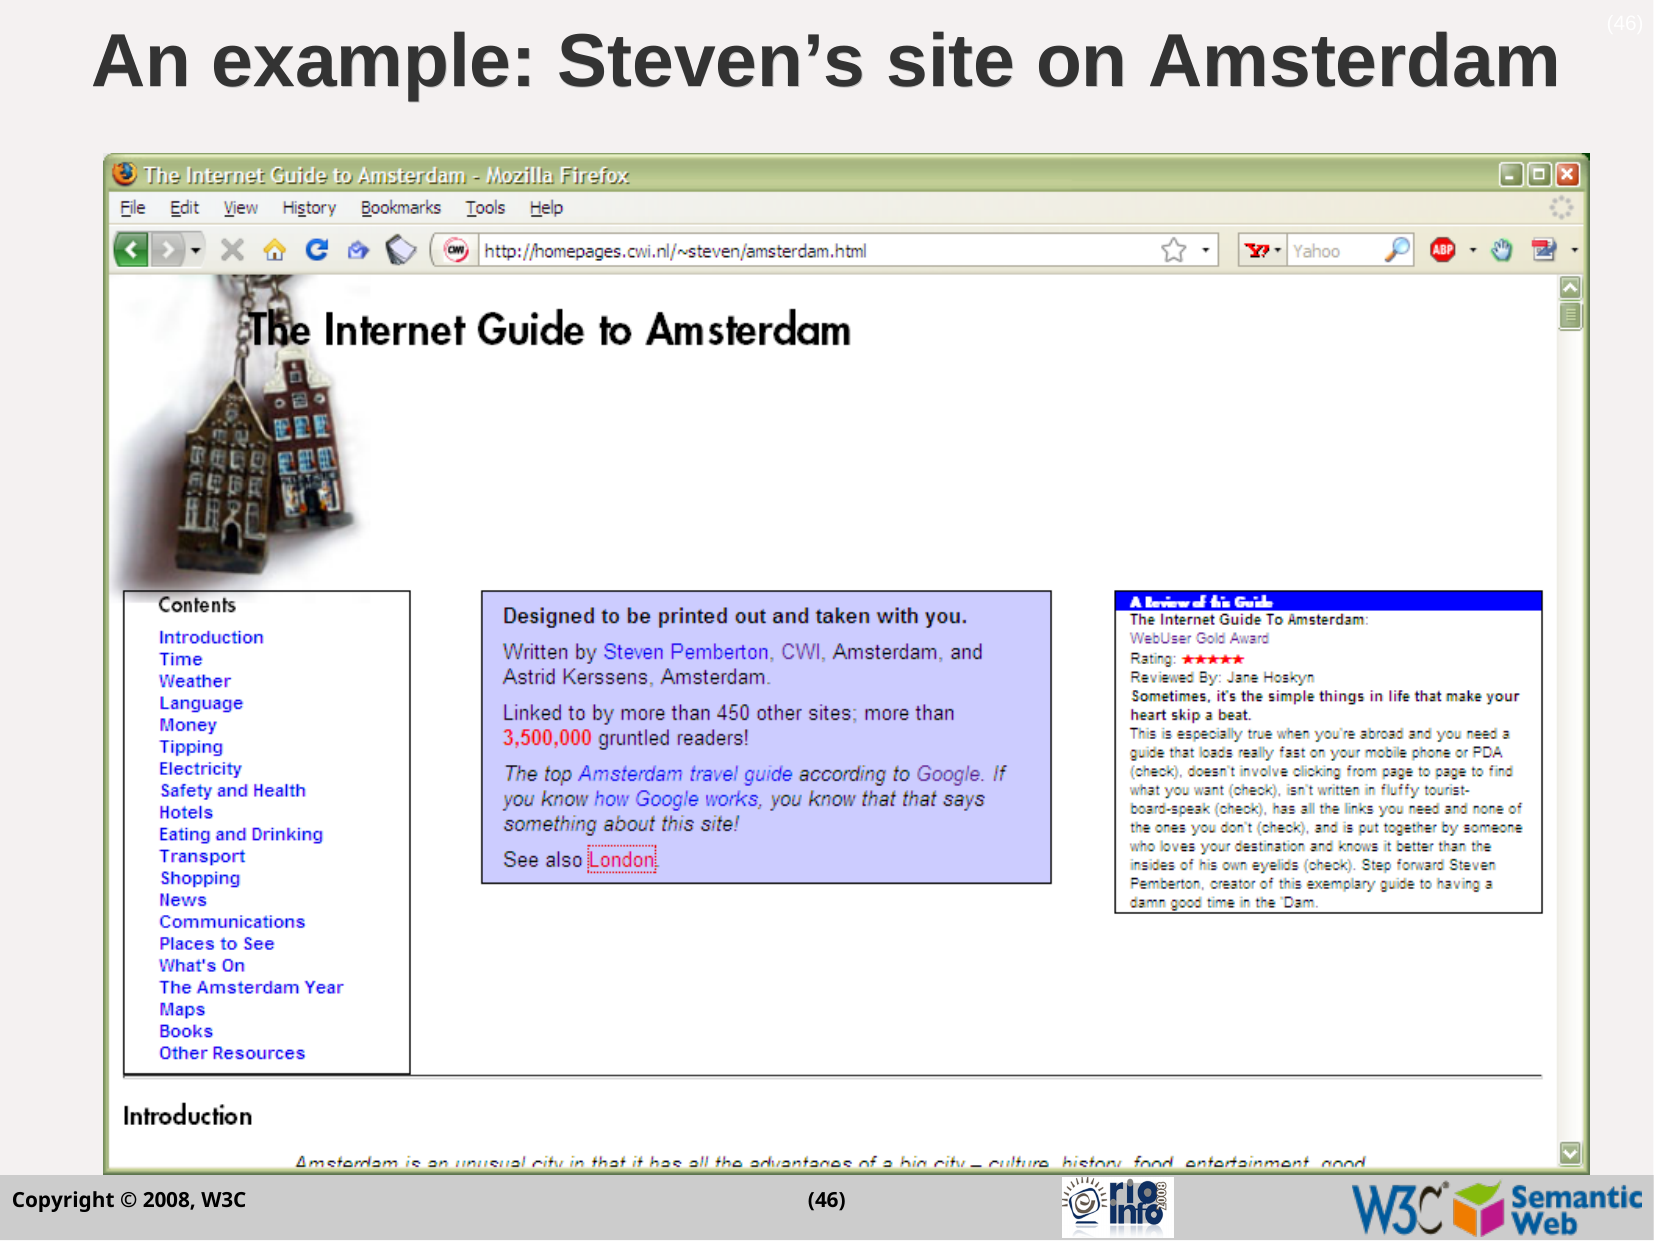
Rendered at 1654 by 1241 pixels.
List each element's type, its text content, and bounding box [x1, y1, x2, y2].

picture [1062, 1177, 1174, 1238]
title An example: Steven’s site on Amsterdam [0, 0, 1654, 119]
picture [103, 153, 1590, 1175]
picture [1352, 1178, 1642, 1237]
